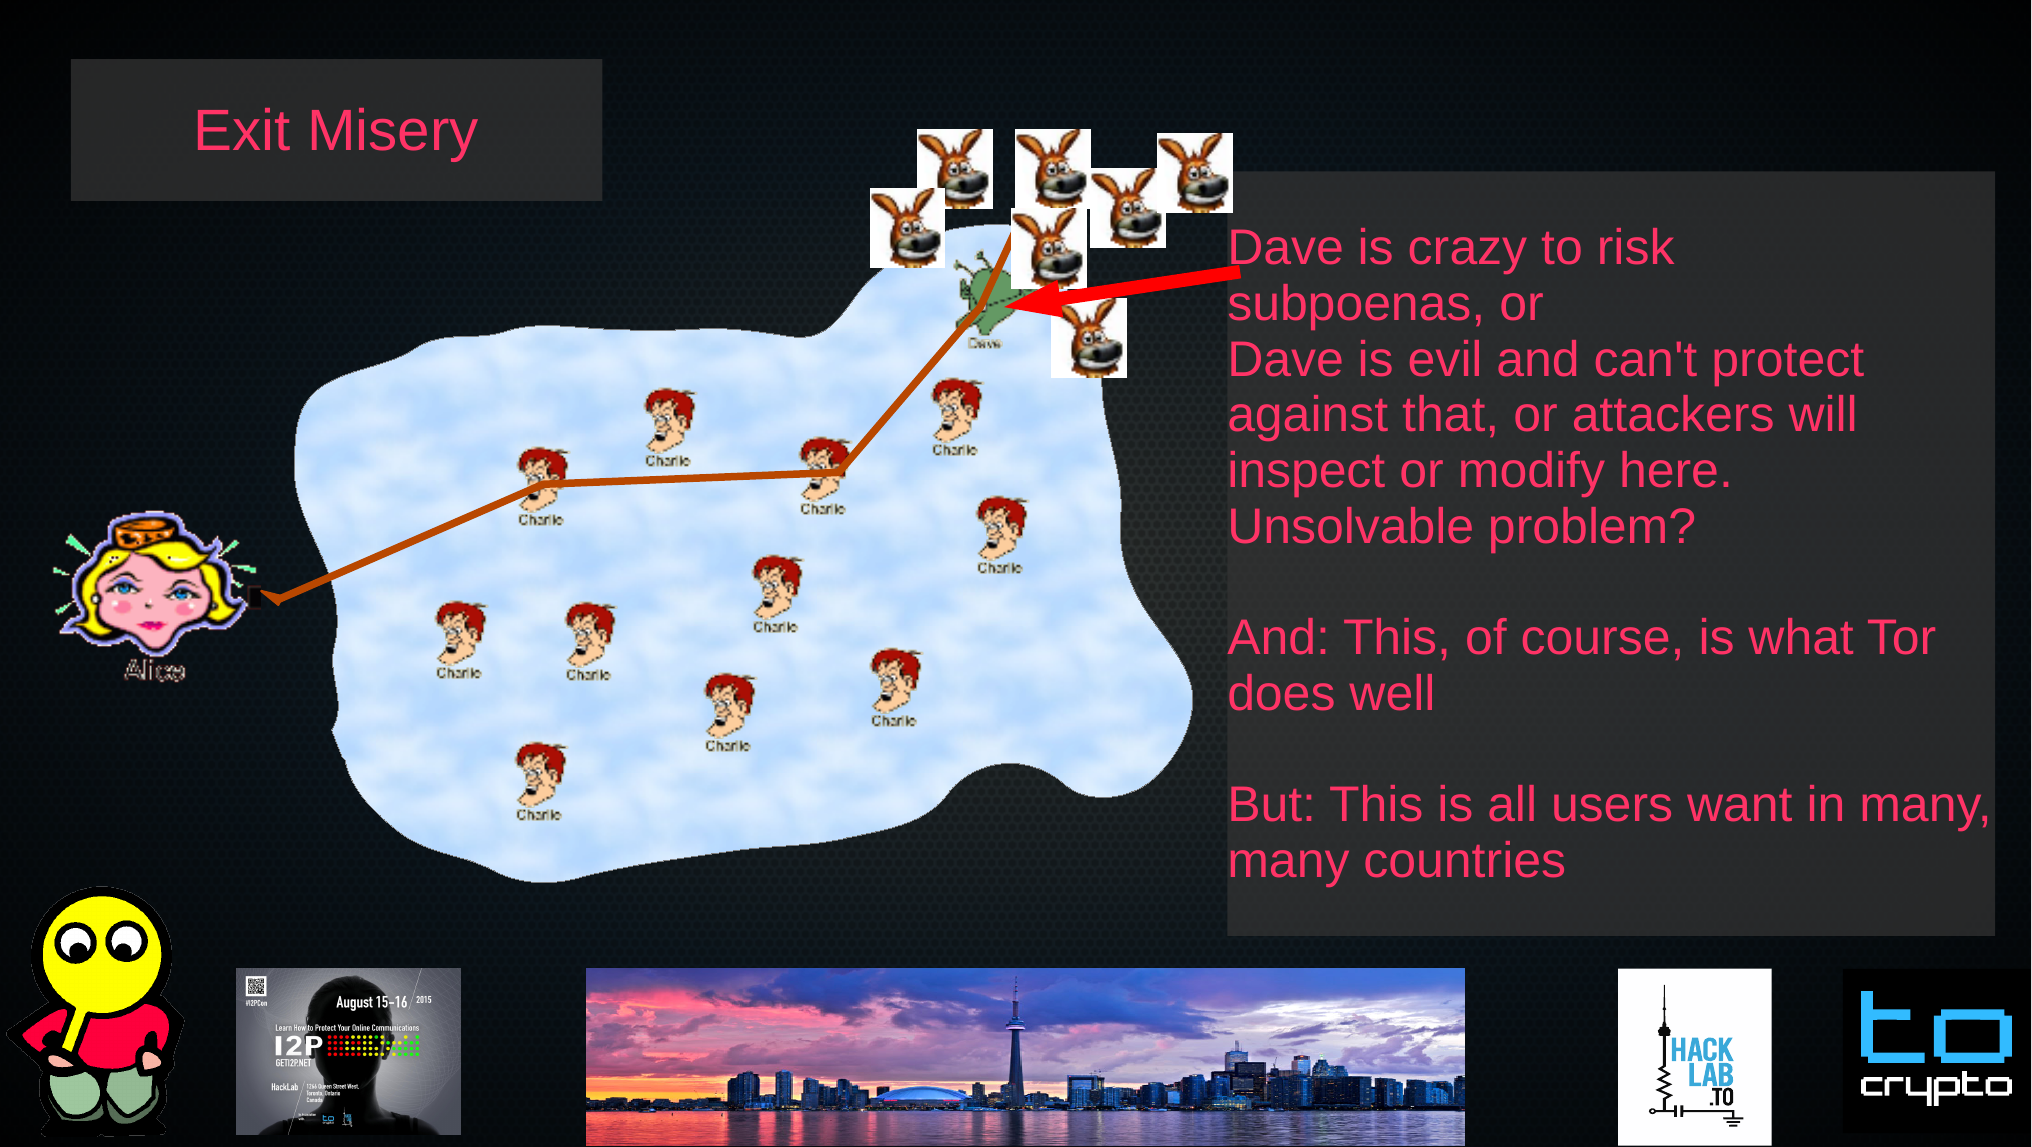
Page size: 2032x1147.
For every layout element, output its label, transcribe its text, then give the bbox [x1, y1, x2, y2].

title Exit Misery [70, 59, 603, 201]
picture [0, 0, 2032, 1147]
title Dave is crazy to risk subpoenas, or Dave is evil and can't protect against that, or attackers will inspect or modify here. Unsolvable problem? And: This, of course, is what Tor does well But: This is all users want in many, many countries [1227, 171, 1996, 936]
text_box [331, 315, 1193, 883]
text_box [294, 224, 1011, 573]
